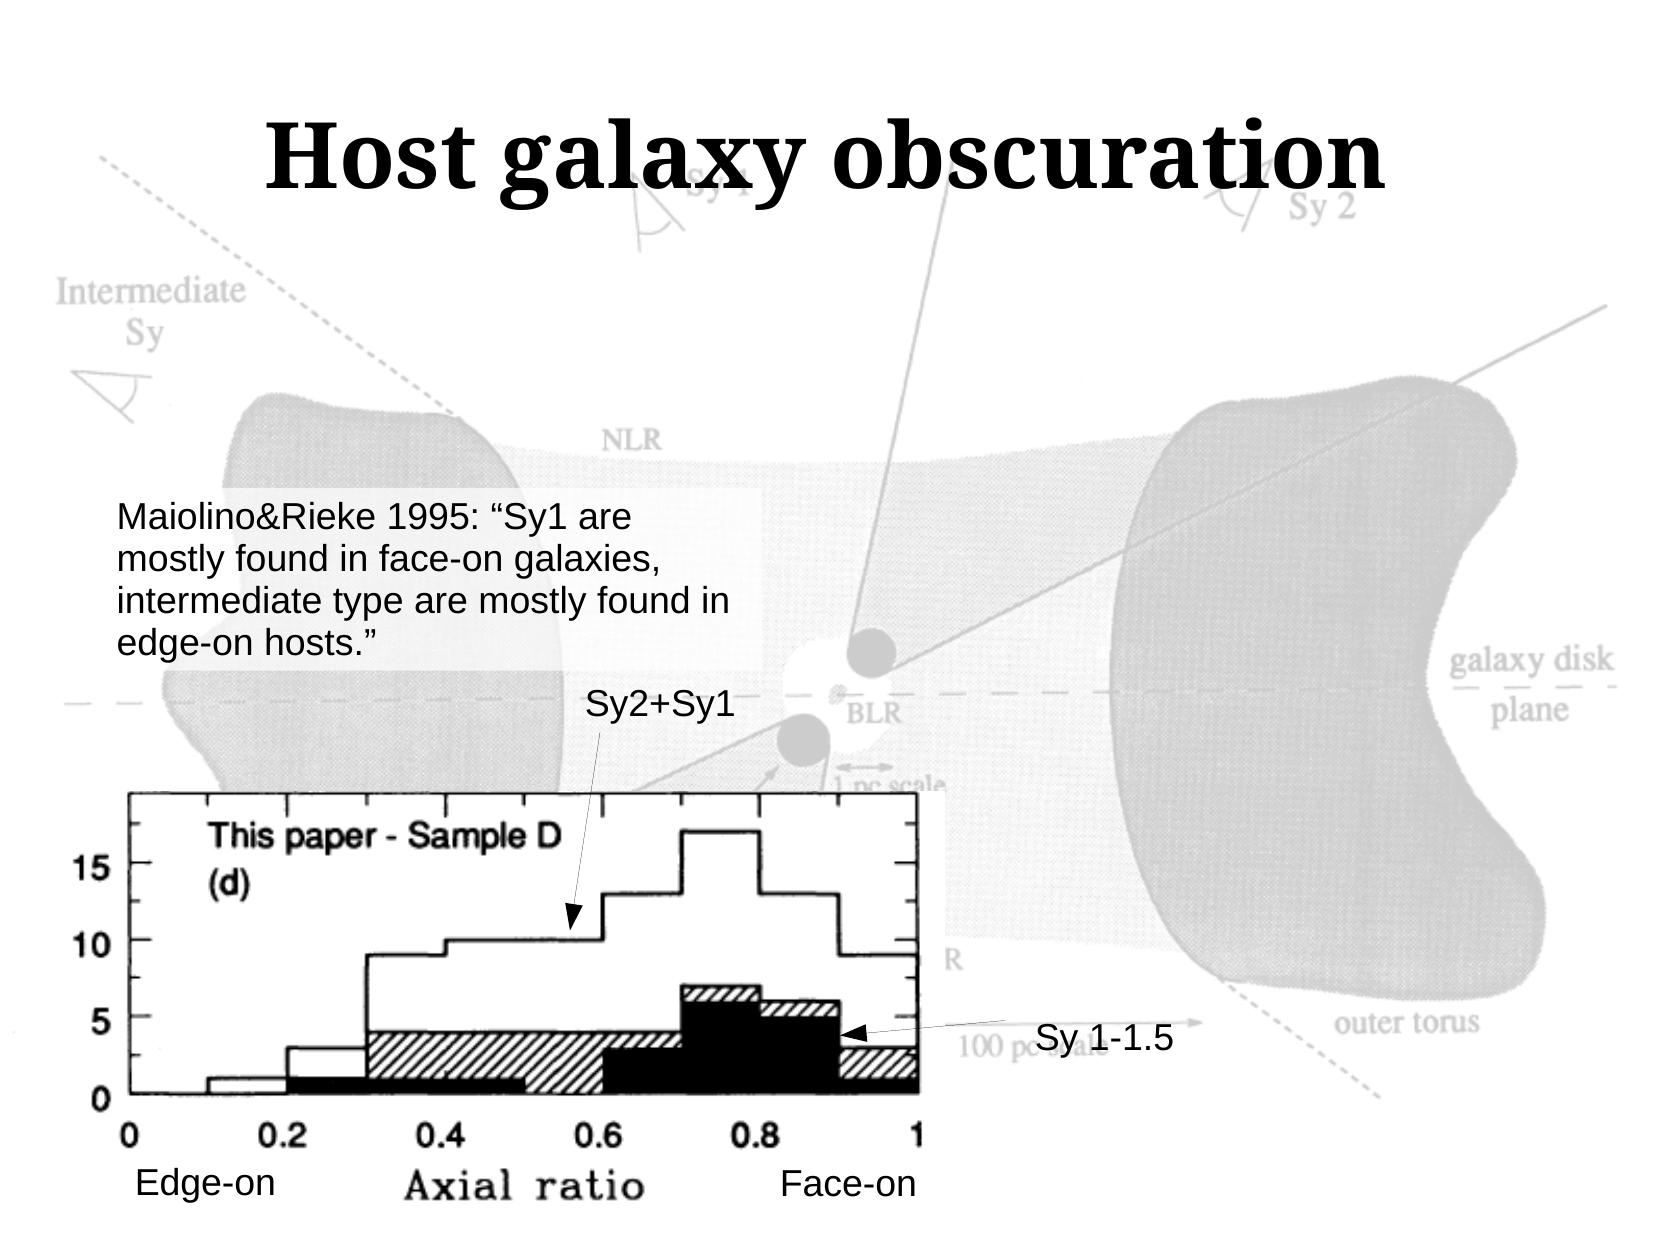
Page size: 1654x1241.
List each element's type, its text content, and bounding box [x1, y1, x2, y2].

text_box Sy2+Sy1 [570, 675, 811, 733]
text_box Edge-on [120, 1153, 541, 1211]
title Host galaxy obscuration [82, 49, 1571, 257]
picture [6, 147, 1654, 1211]
text_box Maiolino&Rieke 1995: “Sy1 are mostly found in face-on galaxies, intermediate type are mostly found in edge-on hosts.” [101, 487, 762, 671]
text_box Face-on [765, 1155, 1186, 1213]
text_box Sy 1-1.5 [1020, 1009, 1486, 1067]
